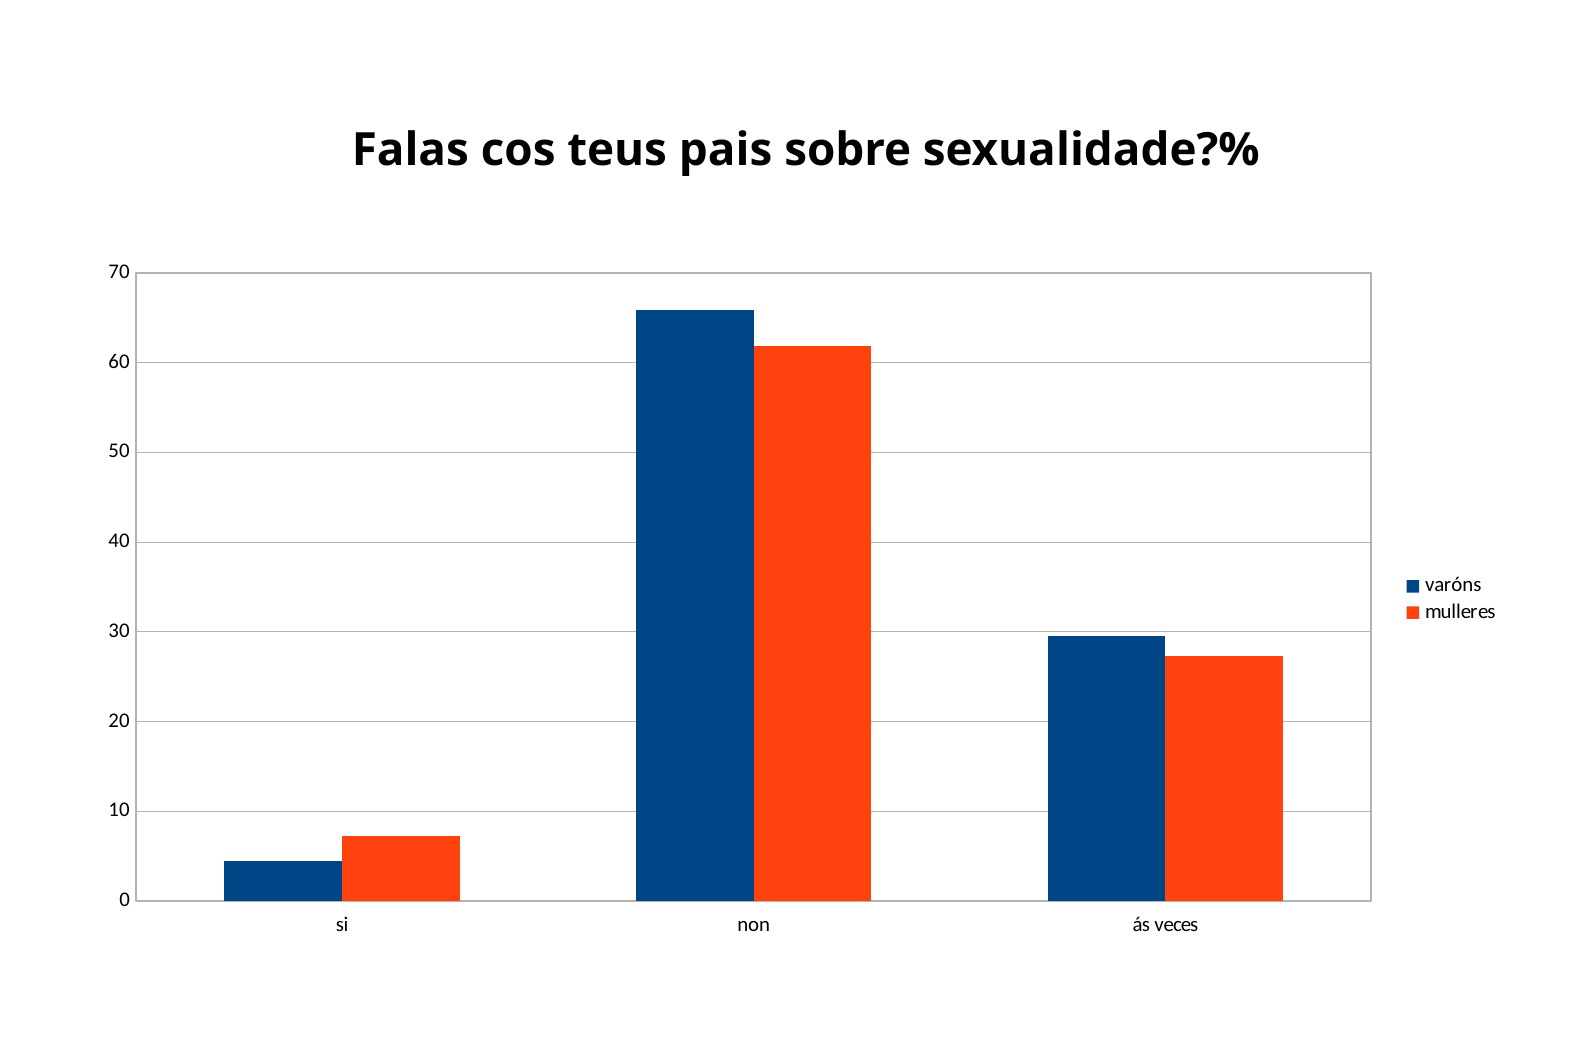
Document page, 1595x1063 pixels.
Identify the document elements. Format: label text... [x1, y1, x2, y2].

chart [79, 248, 1515, 951]
title Falas cos teus pais sobre sexualidade?% [88, 58, 1524, 237]
